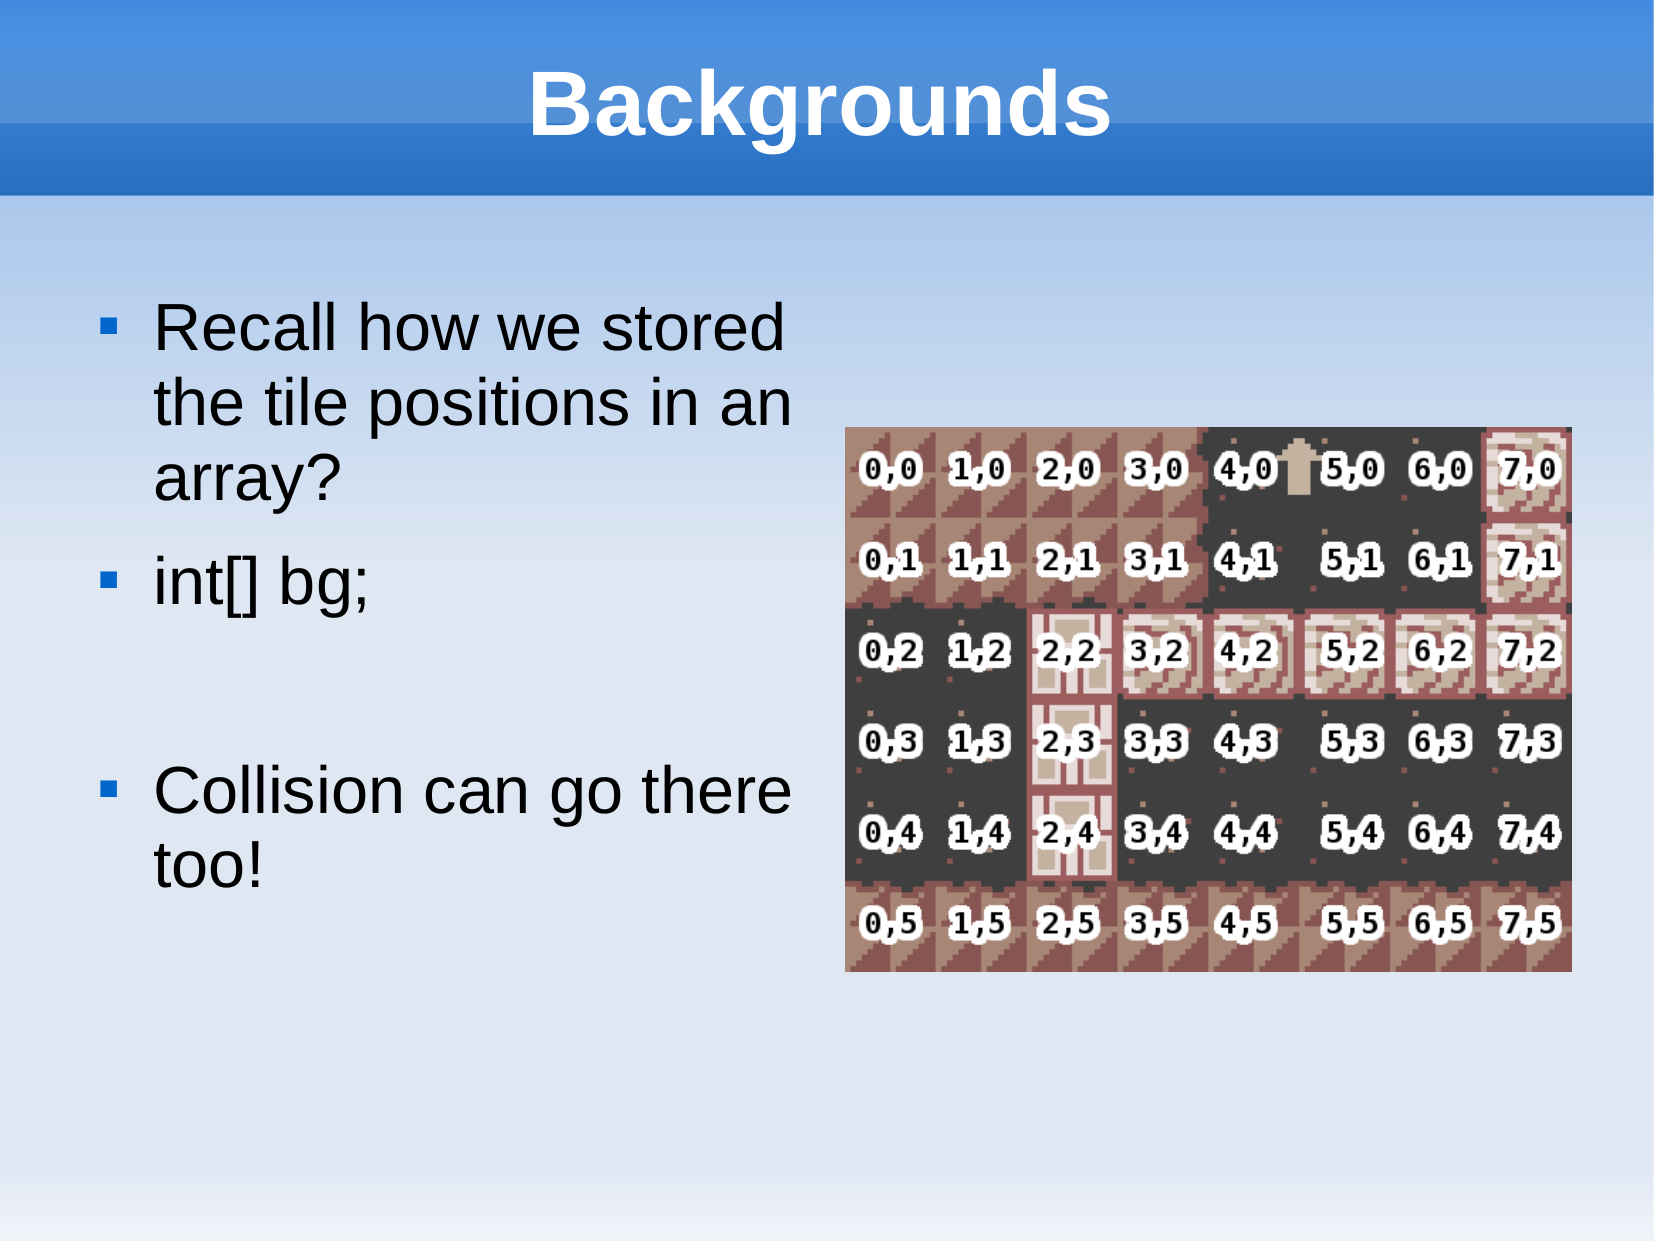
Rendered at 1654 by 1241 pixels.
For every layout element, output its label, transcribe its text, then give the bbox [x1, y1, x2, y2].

picture [0, 0, 1654, 1241]
title Backgrounds [76, 0, 1565, 208]
list Recall how we stored the tile positions in an array? int[] bg; Collision can go there too! [82, 290, 809, 1109]
